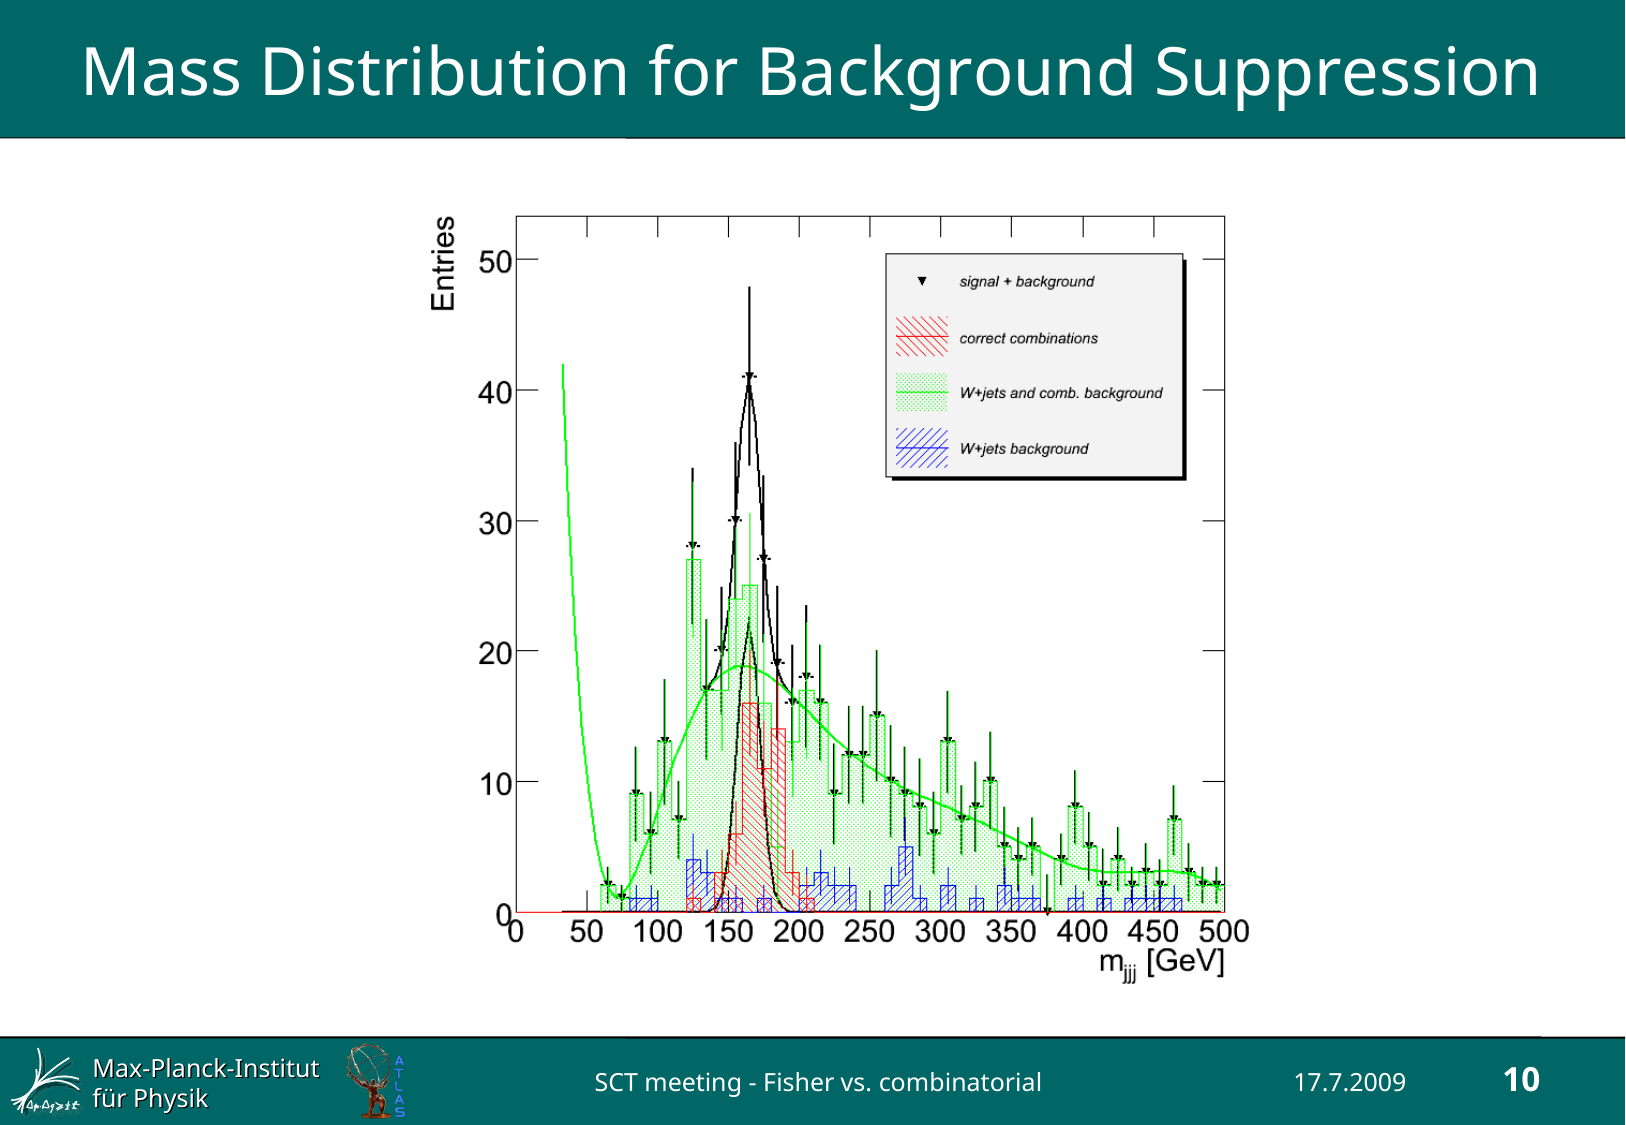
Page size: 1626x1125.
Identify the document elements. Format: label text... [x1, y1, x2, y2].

text_box 9 [1487, 1037, 1625, 1125]
text_box SCT meeting - Fisher vs. combinatorial [425, 1037, 1213, 1125]
picture [413, 175, 1267, 1004]
title Mass Distribution for Background Suppression [0, 0, 1625, 138]
text_box 17.7.2009 [1213, 1037, 1487, 1125]
